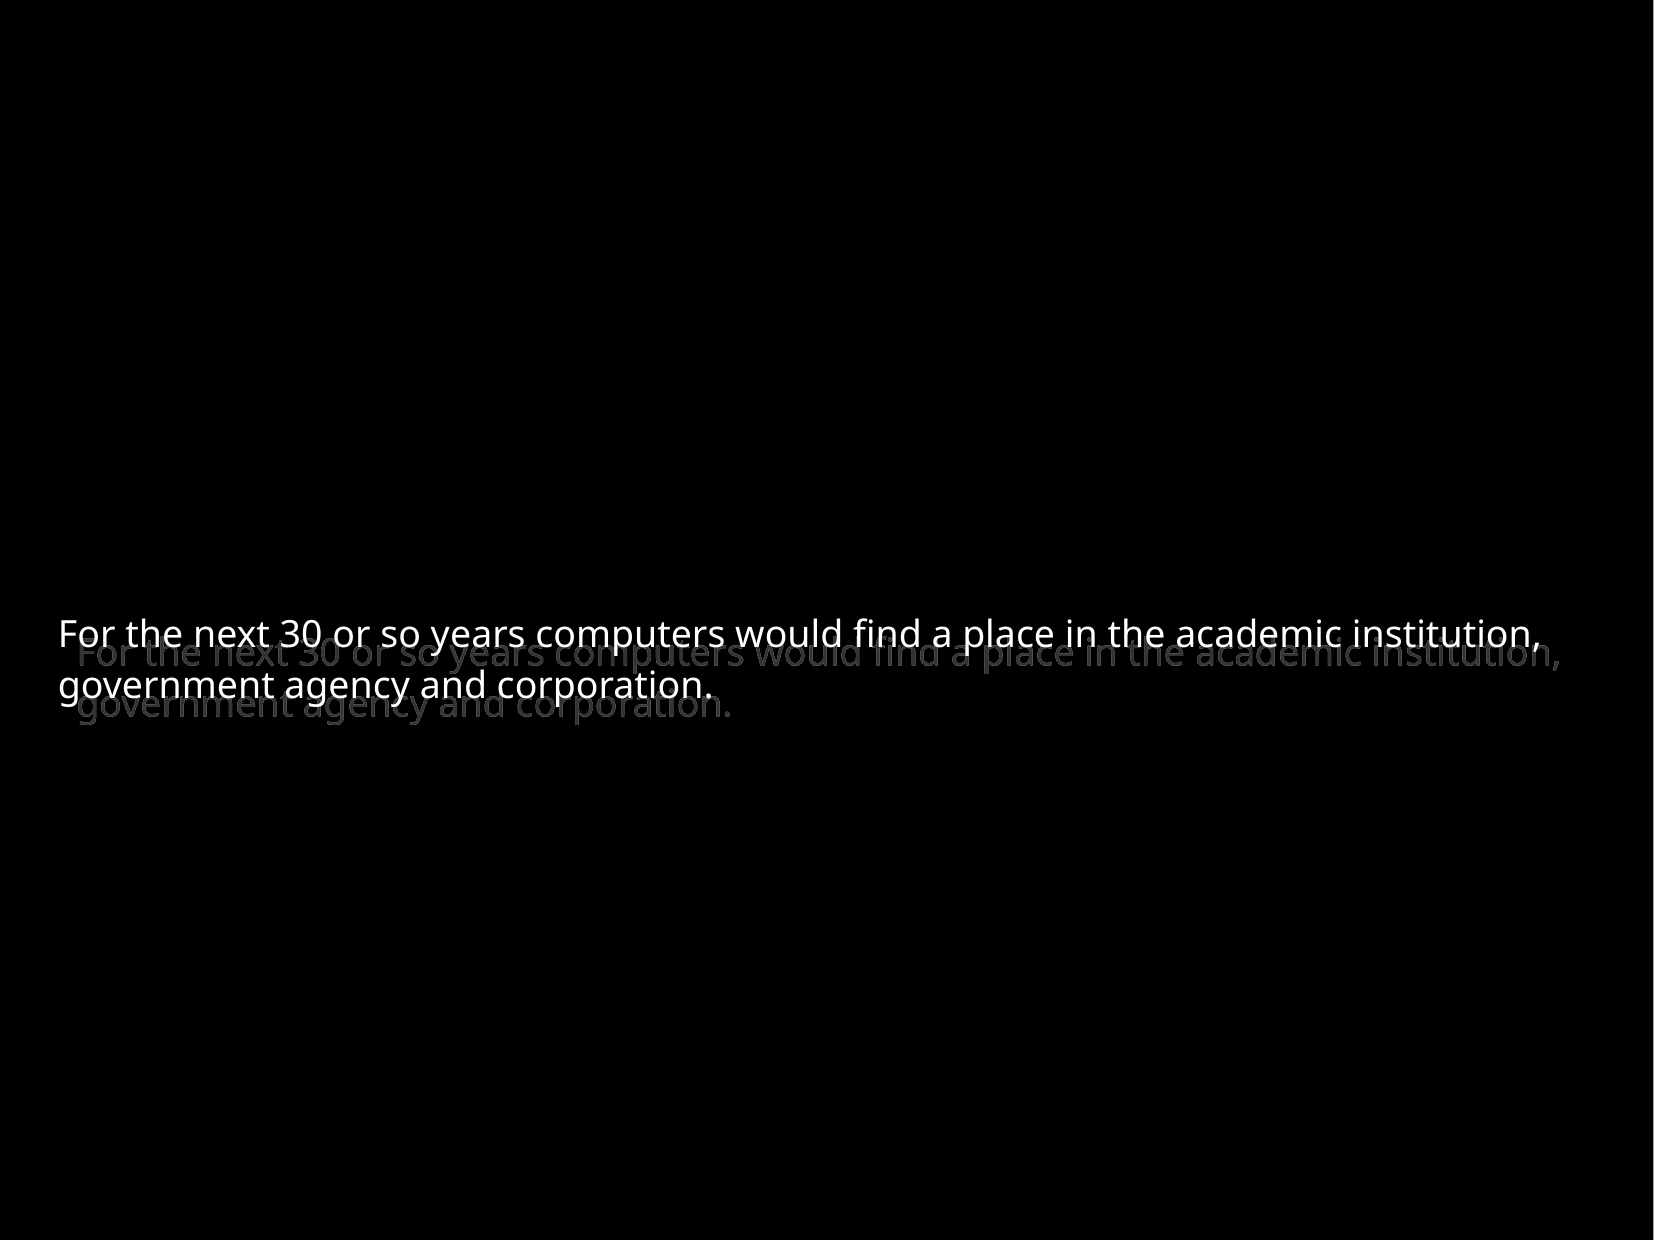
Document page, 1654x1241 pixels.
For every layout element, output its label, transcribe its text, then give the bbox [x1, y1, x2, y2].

text_box For the next 30 or so years computers would find a place in the academic institution, government agency and corporation. [43, 600, 1636, 720]
